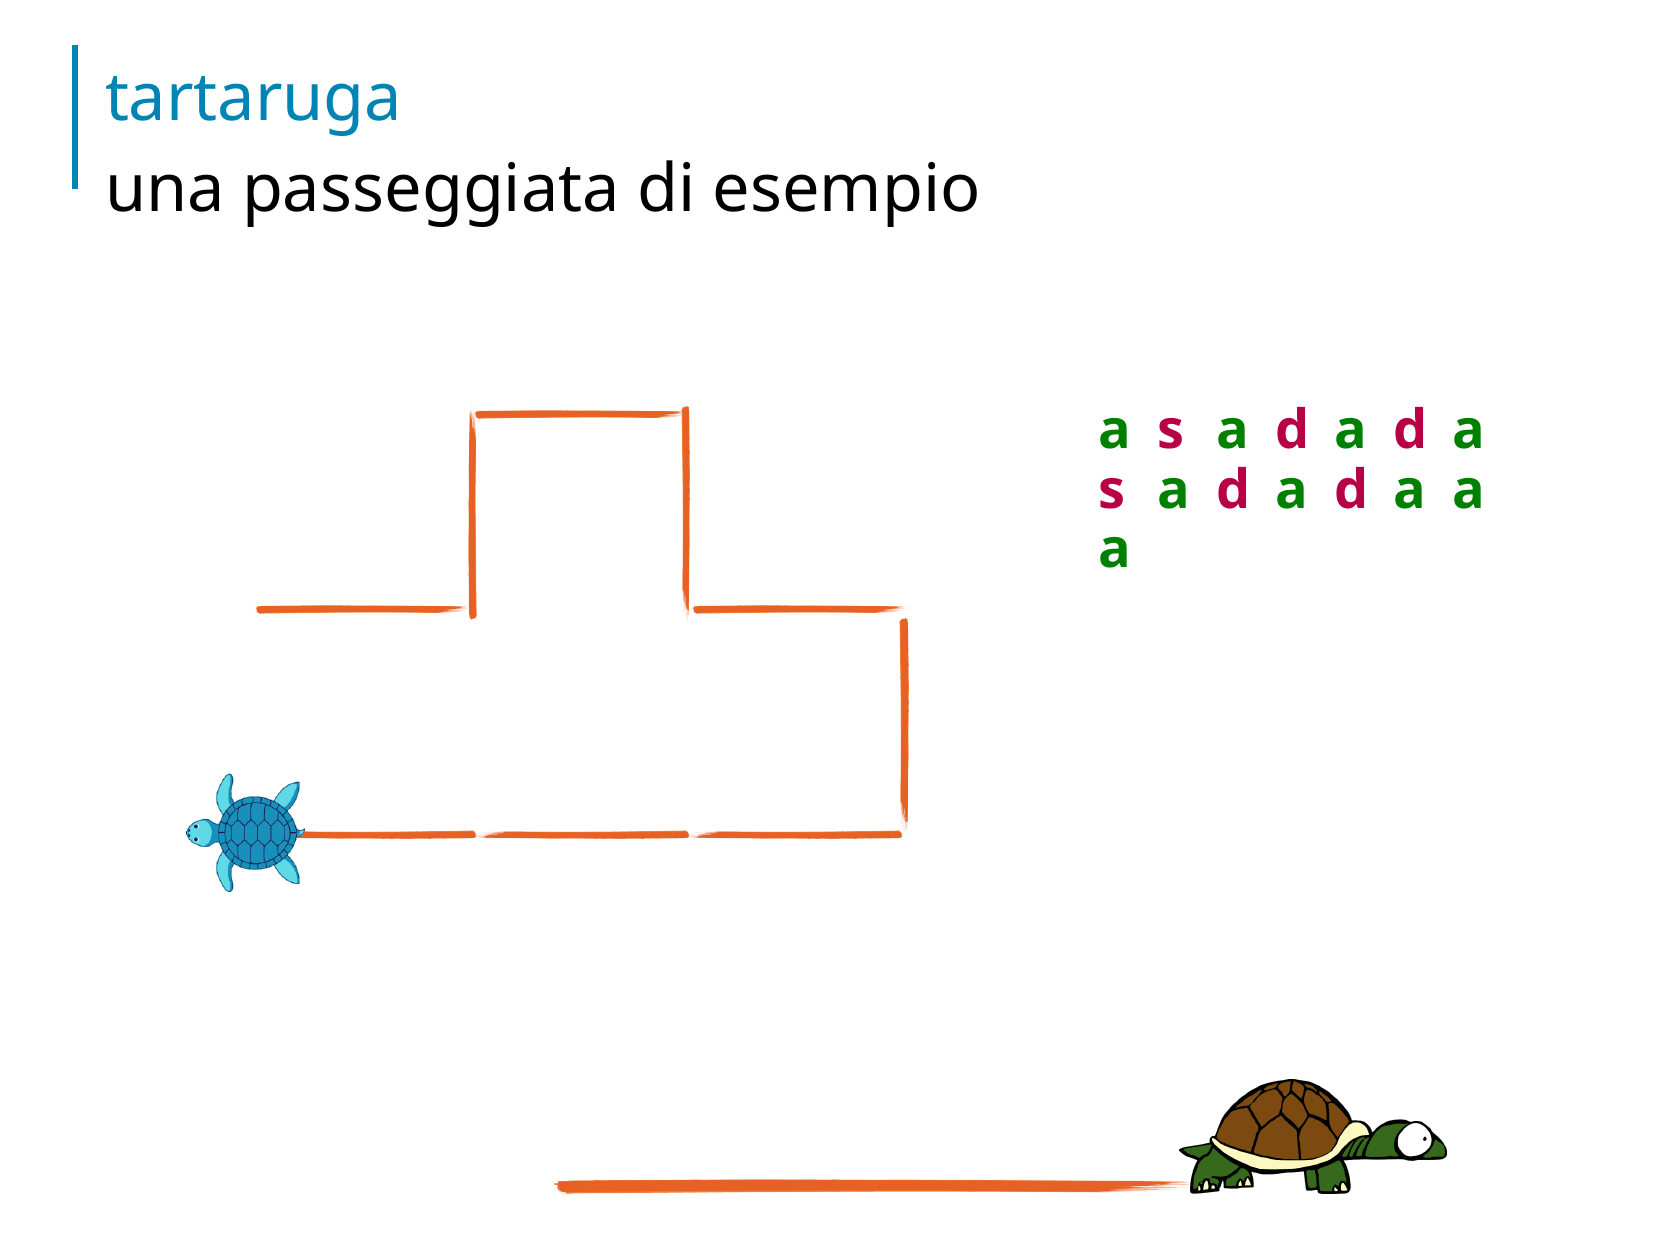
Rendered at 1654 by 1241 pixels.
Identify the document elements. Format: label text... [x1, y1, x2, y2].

text_box s [1083, 442, 1142, 501]
text_box a [1319, 383, 1378, 442]
text_box d [1319, 442, 1379, 531]
picture [553, 1079, 1447, 1194]
picture [255, 399, 695, 626]
text_box a [1083, 501, 1160, 590]
text_box a [1260, 442, 1319, 531]
text_box s [1142, 383, 1201, 442]
picture [186, 617, 909, 892]
picture [692, 605, 914, 614]
text_box a [1201, 383, 1260, 442]
text_box a [1083, 383, 1142, 442]
text_box a [1379, 442, 1438, 531]
text_box a [1438, 442, 1515, 531]
title tartaruga una passeggiata di esempio [105, 49, 1571, 200]
text_box d [1201, 442, 1260, 531]
text_box d [1260, 383, 1319, 442]
text_box a [1438, 383, 1514, 442]
text_box d [1378, 383, 1438, 442]
text_box a [1142, 442, 1201, 531]
